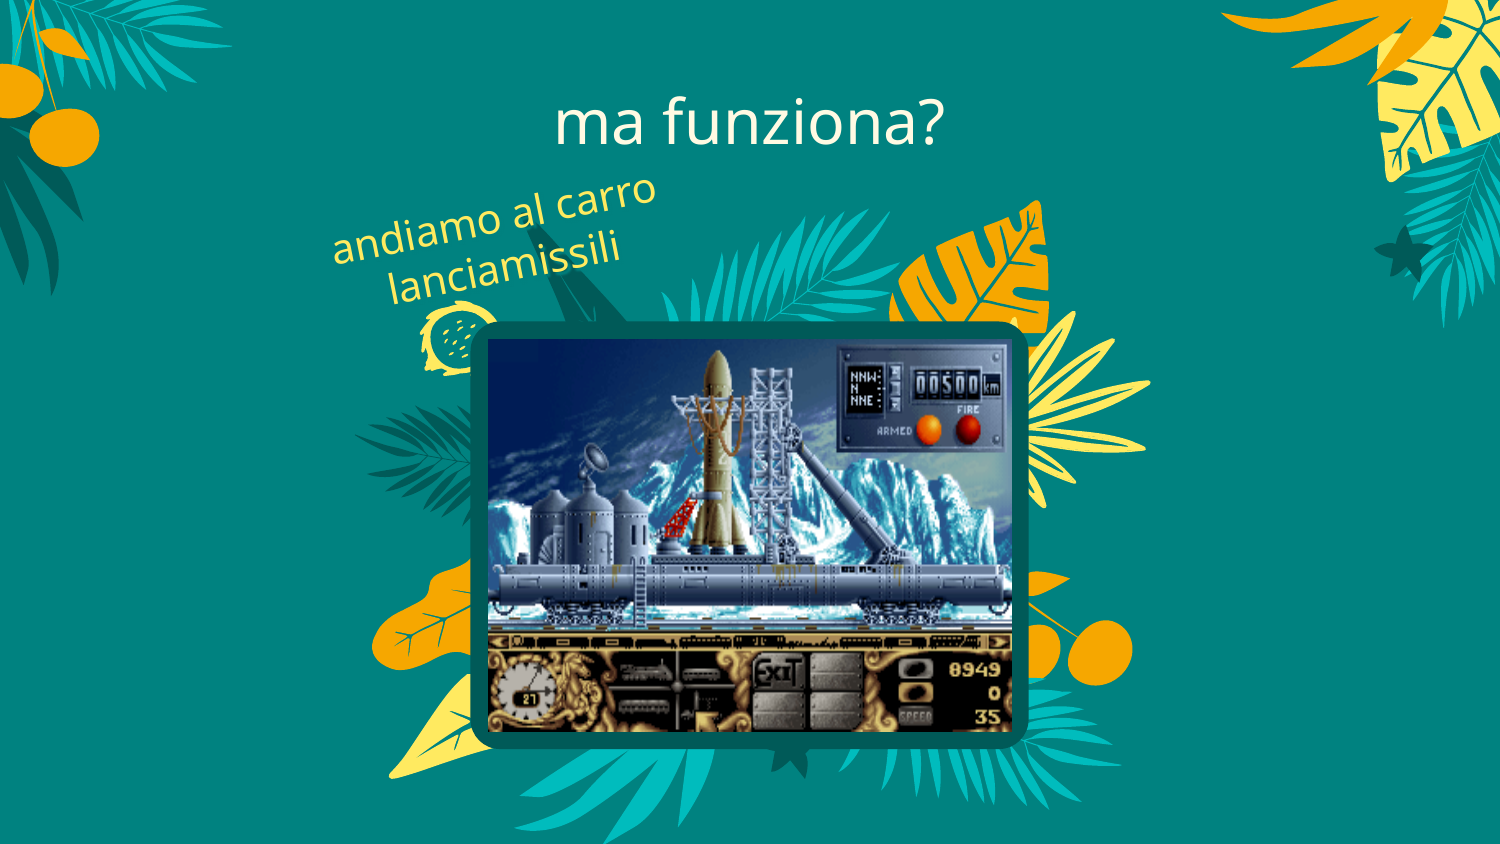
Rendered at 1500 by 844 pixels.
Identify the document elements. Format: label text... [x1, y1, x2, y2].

title ma funziona? [118, 72, 1382, 167]
title andiamo al carro lanciamissili [271, 155, 726, 328]
picture [488, 339, 1012, 732]
text_box [354, 200, 1151, 844]
